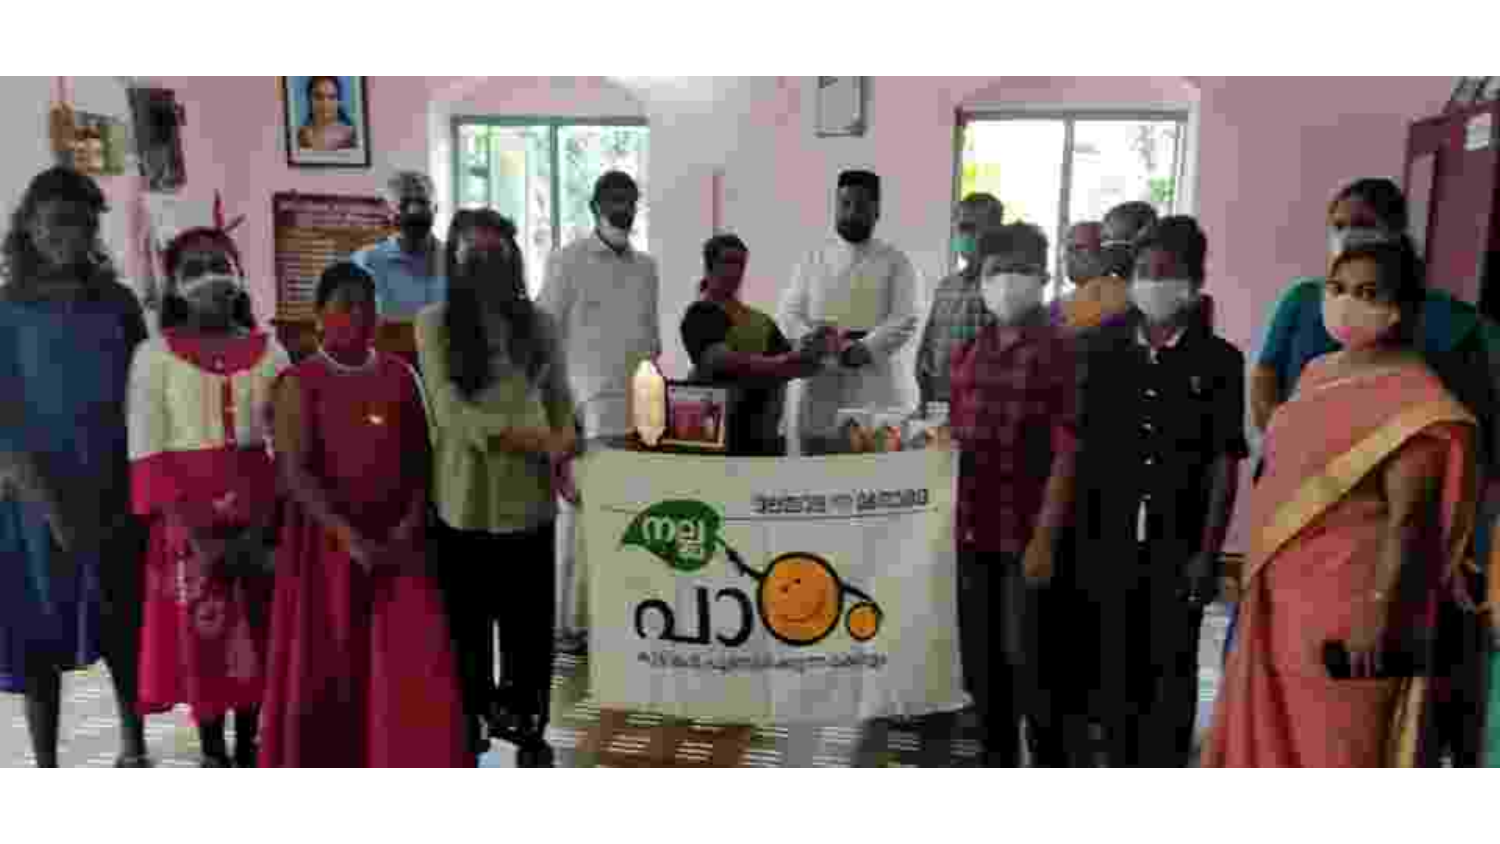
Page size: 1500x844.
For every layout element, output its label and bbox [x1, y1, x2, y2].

picture [0, 76, 1500, 768]
